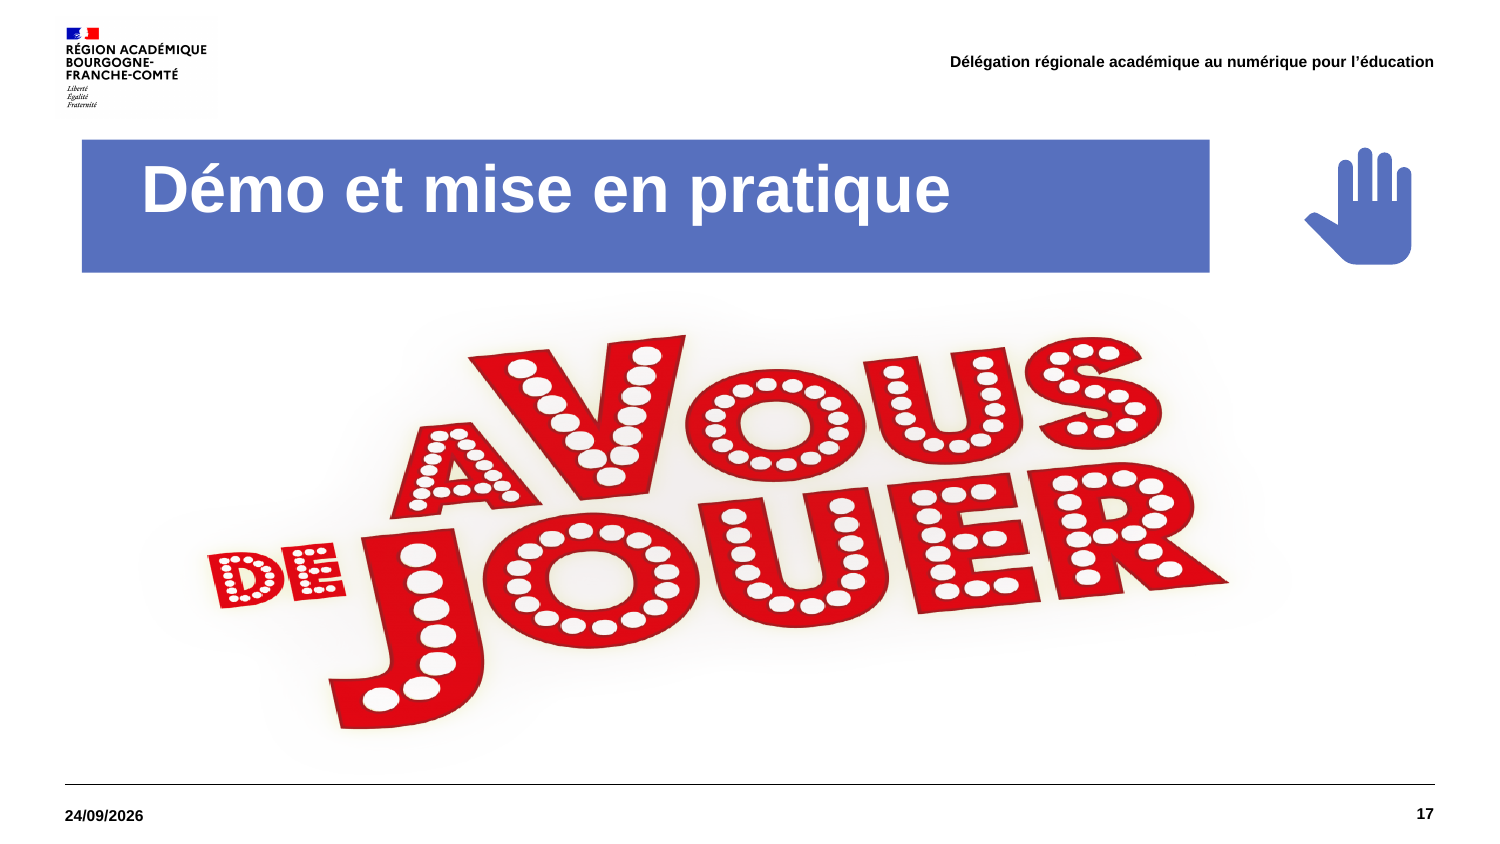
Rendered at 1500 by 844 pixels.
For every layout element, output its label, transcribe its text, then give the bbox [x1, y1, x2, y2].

picture [93, 264, 1294, 776]
text_box 18/02/2022 [64, 787, 244, 843]
picture [55, 16, 218, 119]
text_box <numéro> [1213, 784, 1434, 843]
text_box Démo et mise en pratique [81, 139, 1210, 273]
text_box [1304, 147, 1412, 265]
text_box Délégation régionale académique au numérique pour l’éducation [470, 32, 1435, 90]
